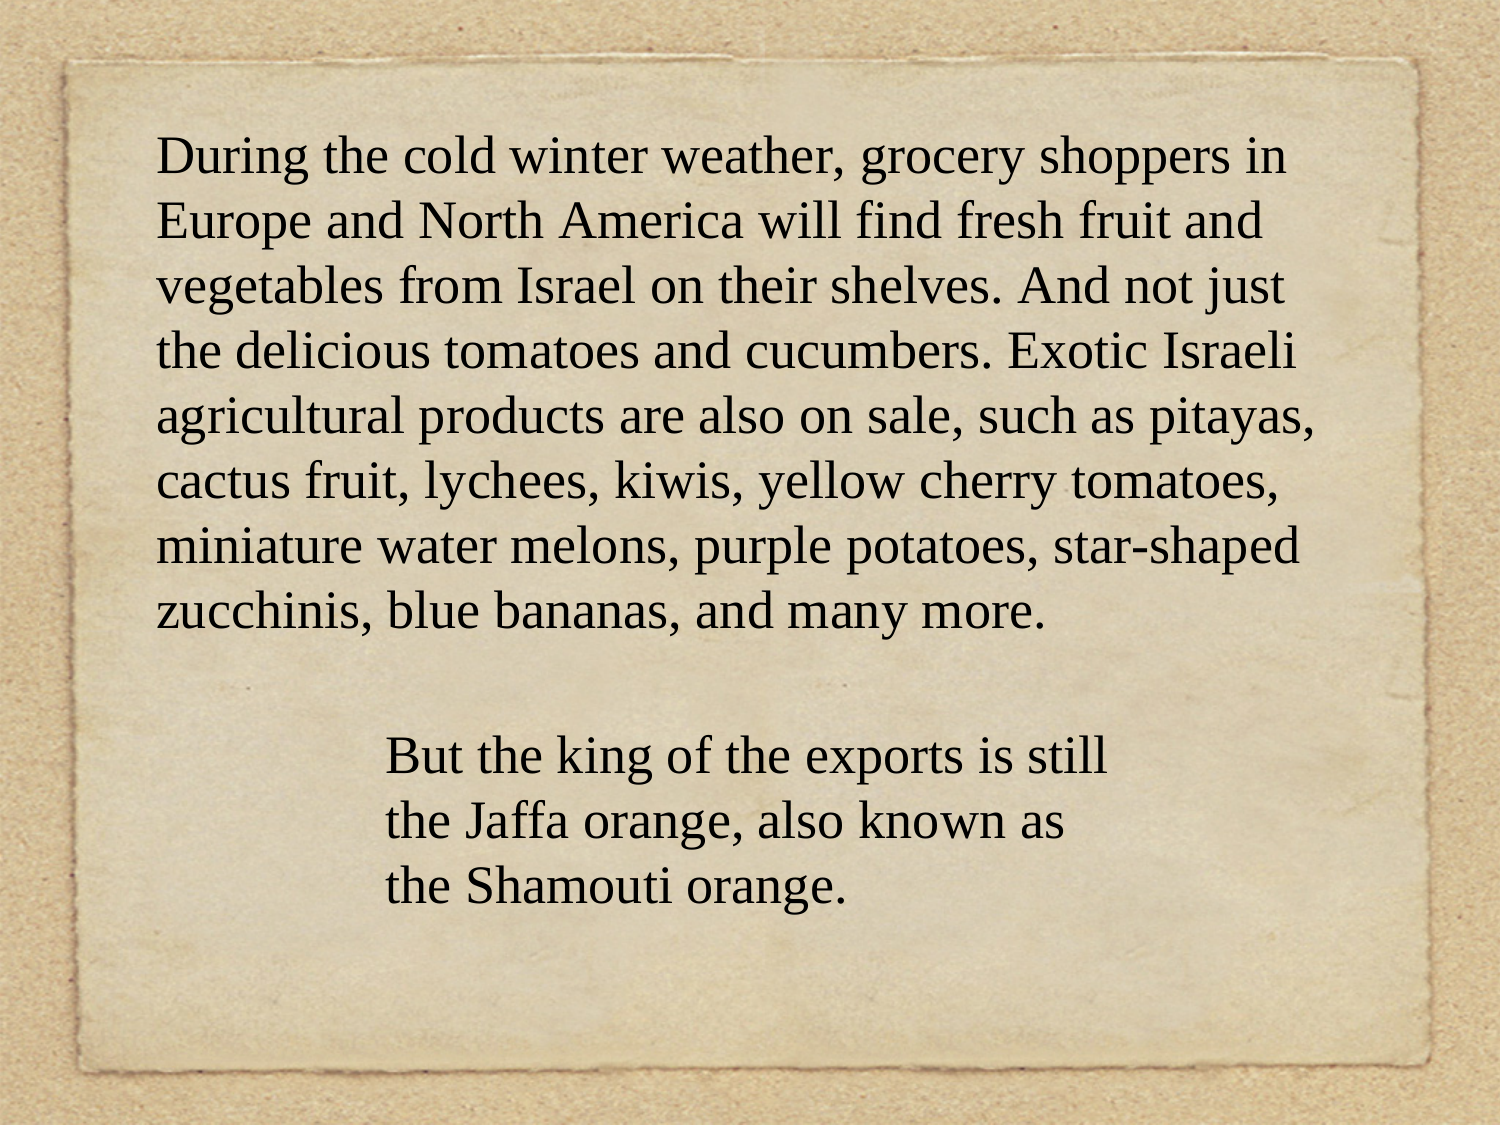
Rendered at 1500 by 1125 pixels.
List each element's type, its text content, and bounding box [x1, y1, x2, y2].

text_box During the cold winter weather, grocery shoppers in Europe and North America will find fresh fruit and vegetables from Israel on their shelves. And not just the delicious tomatoes and cucumbers. Exotic Israeli agricultural products are also on sale, such as pitayas, cactus fruit, lychees, kiwis, yellow cherry tomatoes, miniature water melons, purple potatoes, star-shaped zucchinis, blue bananas, and many more. [141, 112, 1351, 758]
picture [0, 0, 1500, 1125]
text_box But the king of the exports is still the Jaffa orange, also known as the Shamouti orange. [370, 712, 1135, 923]
